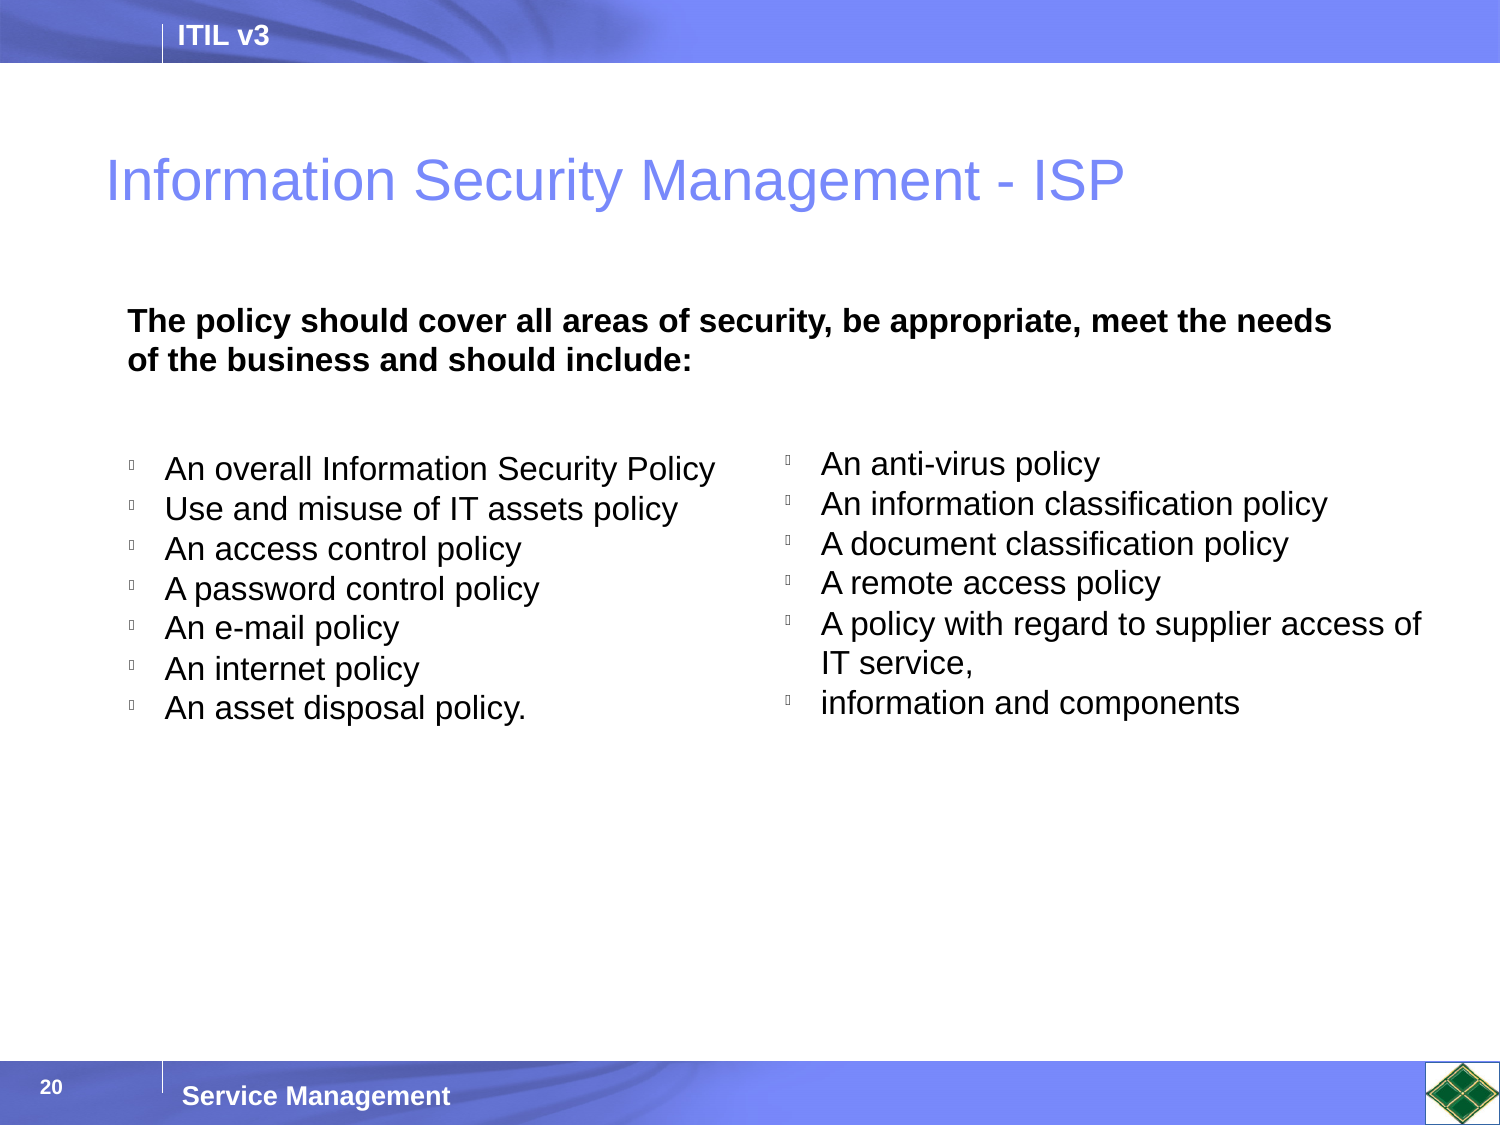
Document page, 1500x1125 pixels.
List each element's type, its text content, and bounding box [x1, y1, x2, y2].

text_box The policy should cover all areas of security, be appropriate, meet the needs of the business and should include: [112, 291, 1388, 390]
text_box <číslo> [25, 1066, 191, 1119]
text_box An overall Information Security Policy Use and misuse of IT assets policy An access control policy A password control policy An e-mail policy An internet policy An asset disposal policy. [114, 439, 790, 1028]
picture [0, 1061, 1500, 1125]
picture [0, 0, 1500, 63]
text_box Information Security Management - ISP [90, 121, 1443, 221]
text_box An anti-virus policy An information classification policy A document classification policy A remote access policy A policy with regard to supplier access of IT service, information and components [770, 434, 1446, 858]
picture [1426, 1063, 1499, 1124]
